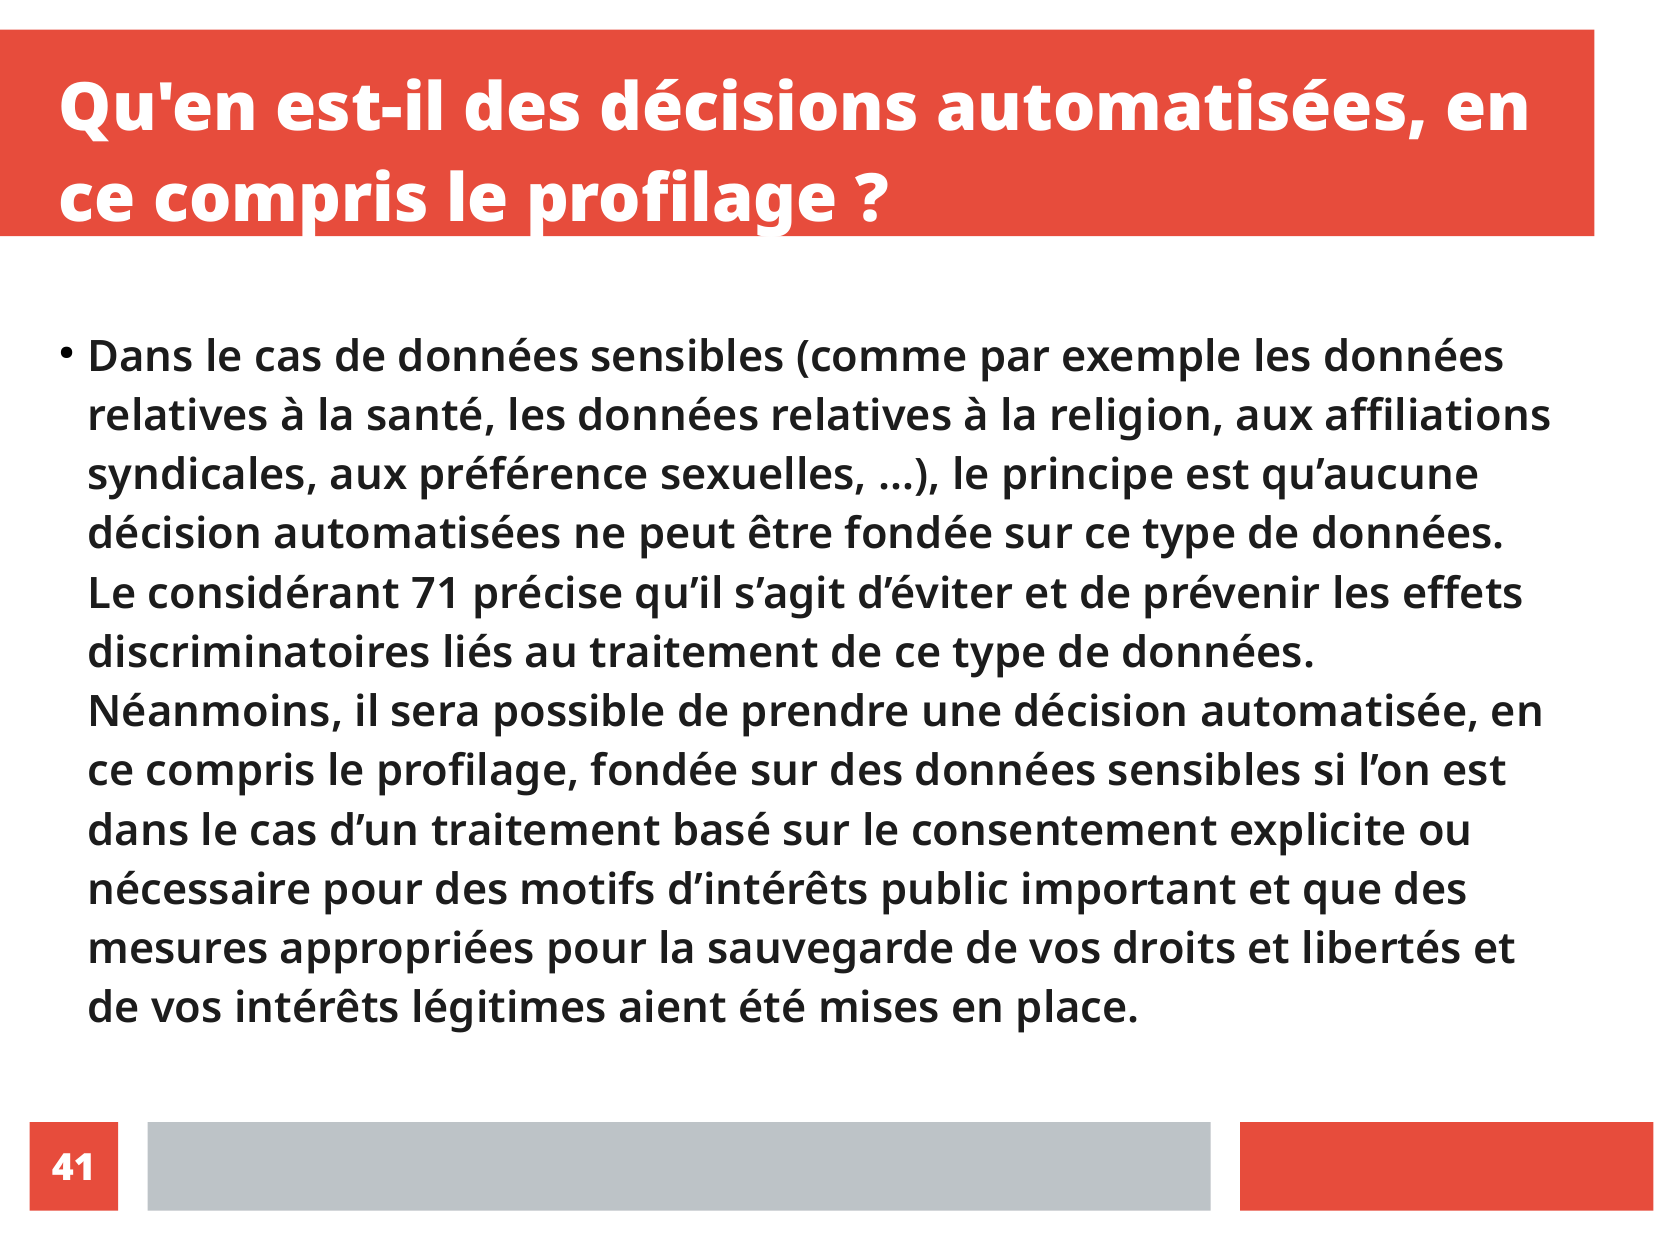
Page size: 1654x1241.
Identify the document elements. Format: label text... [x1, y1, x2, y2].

title Qu'en est-il des décisions automatisées, en ce compris le profilage ? [59, 59, 1595, 207]
list Dans le cas de données sensibles (comme par exemple les données relatives à la santé, les données relatives à la religion, aux affiliations syndicales, aux préférence sexuelles, …), le principe est qu’aucune décision automatisées ne peut être fondée sur ce type de données. Le considérant 71 précise qu’il s’agit d’éviter et de prévenir les effets discriminatoires liés au traitement de ce type de données. Néanmoins, il sera possible de prendre une décision automatisée, en ce compris le profilage, fondée sur des données sensibles si l’on est dans le cas d’un traitement basé sur le consentement explicite ou nécessaire pour des motifs d’intérêts public important et que des mesures appropriées pour la sauvegarde de vos droits et libertés et de vos intérêts légitimes aient été mises en place. [59, 324, 1565, 1093]
